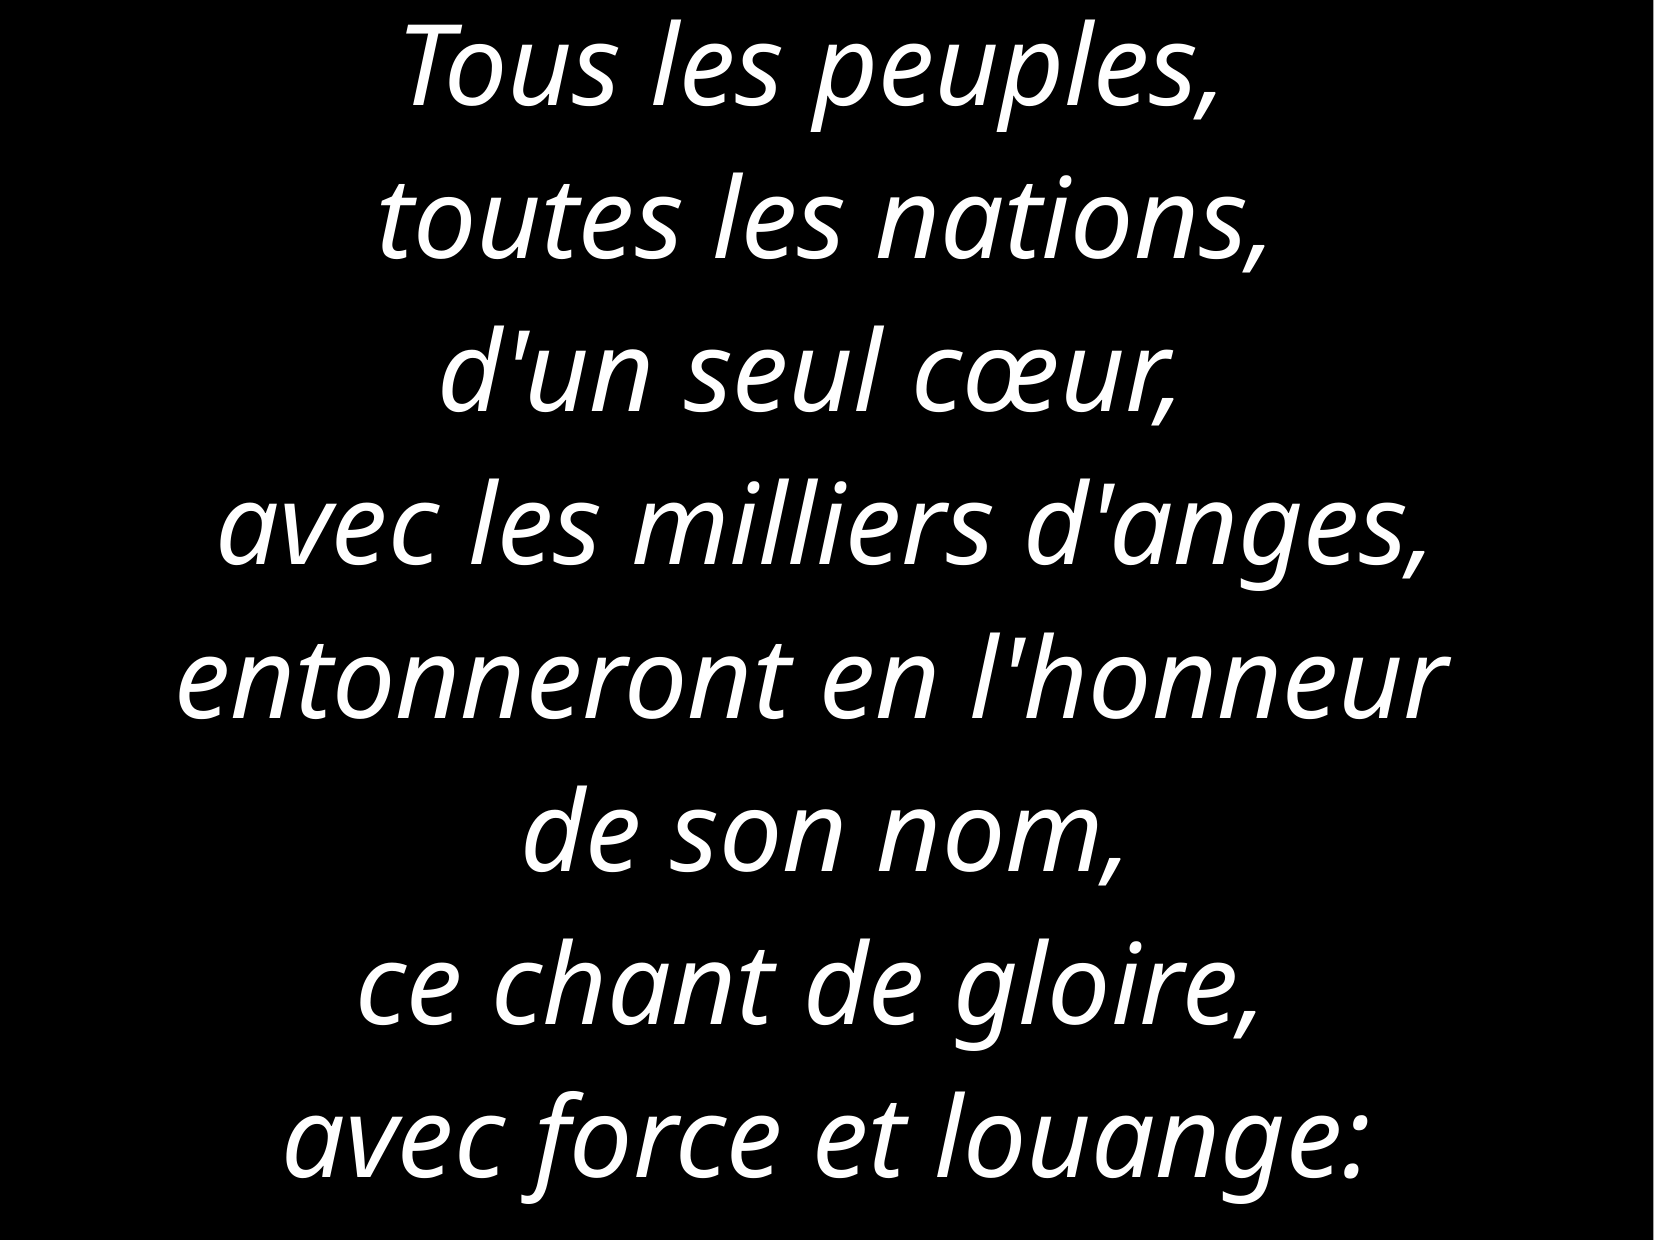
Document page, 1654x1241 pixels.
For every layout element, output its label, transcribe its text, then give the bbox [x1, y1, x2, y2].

subtitle Tous les peuples, toutes les nations, d'un seul cœur, avec les milliers d'anges, entonneront en l'honneur de son nom, ce chant de gloire, avec force et louange: [0, 0, 1654, 1241]
